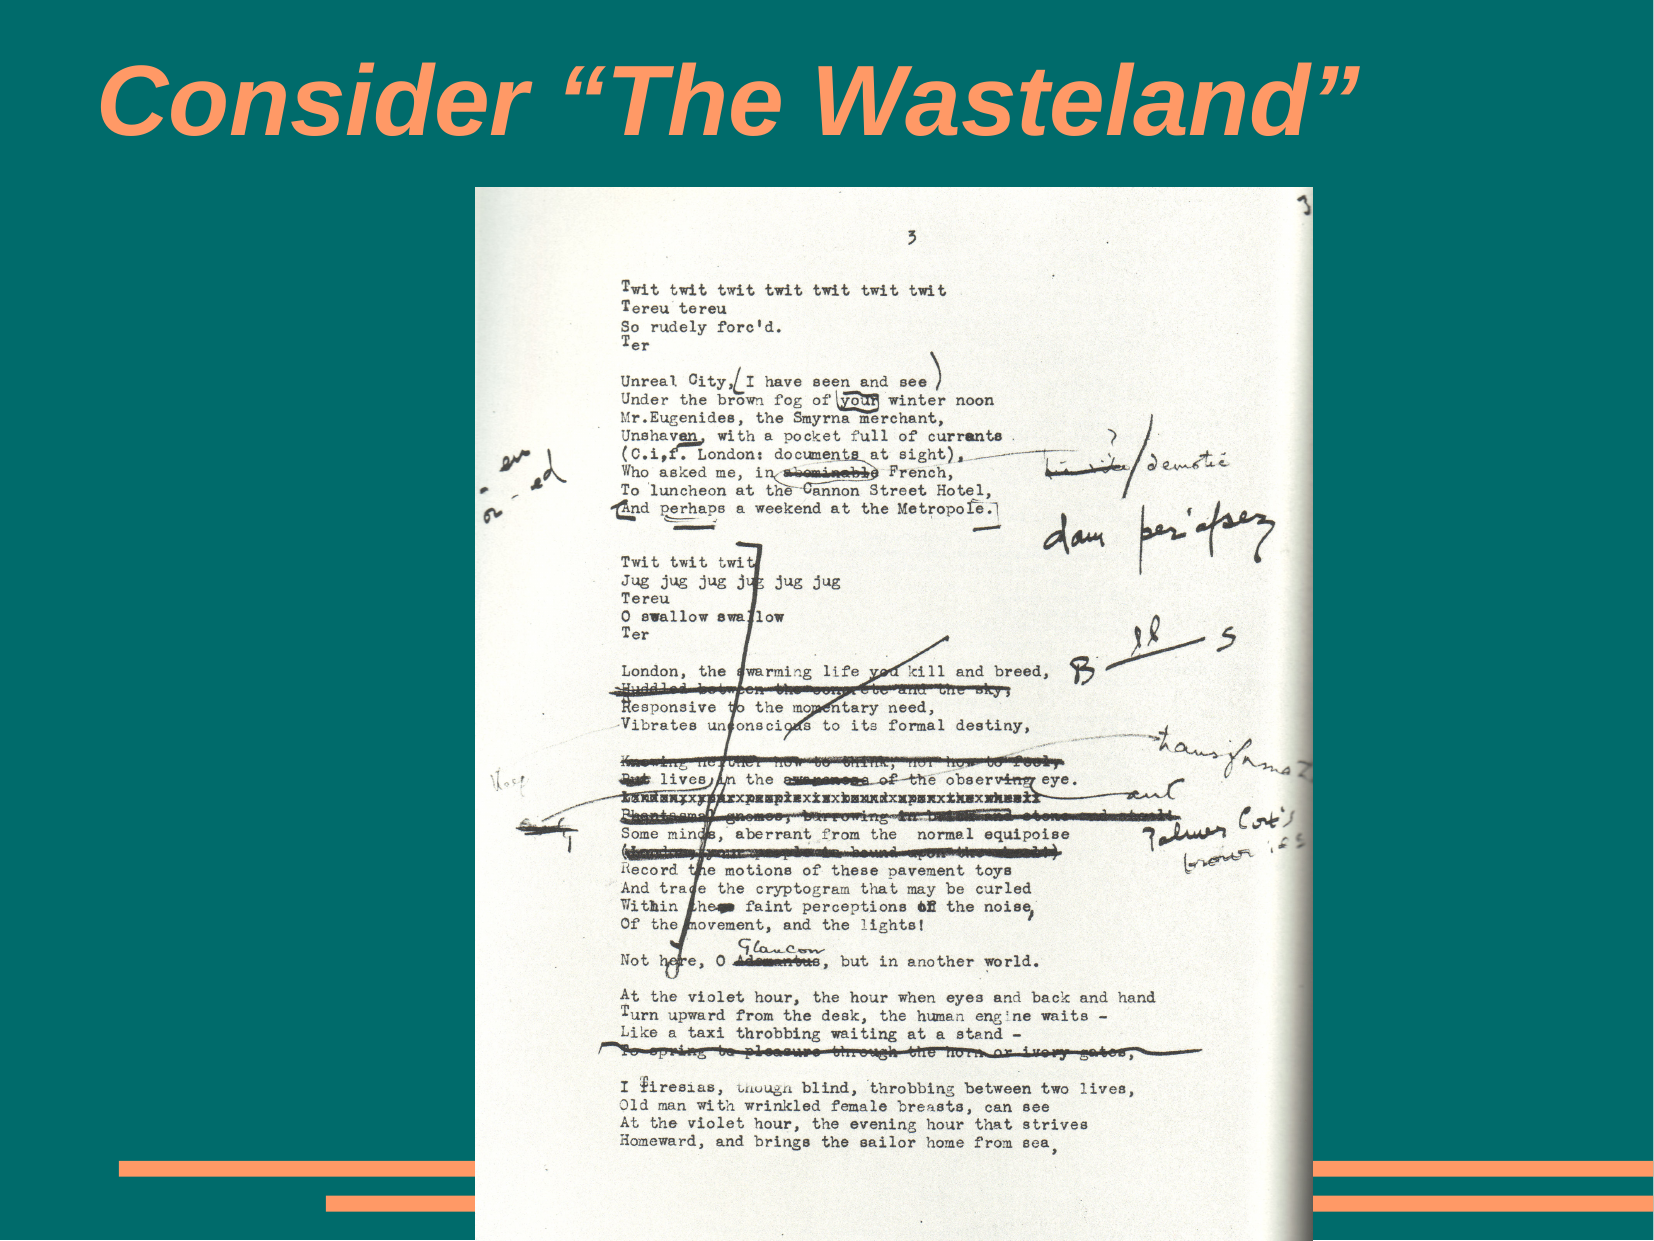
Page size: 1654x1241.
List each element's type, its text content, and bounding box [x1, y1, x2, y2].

picture [475, 187, 1313, 1241]
title Consider “The Wasteland” [81, 37, 1613, 165]
